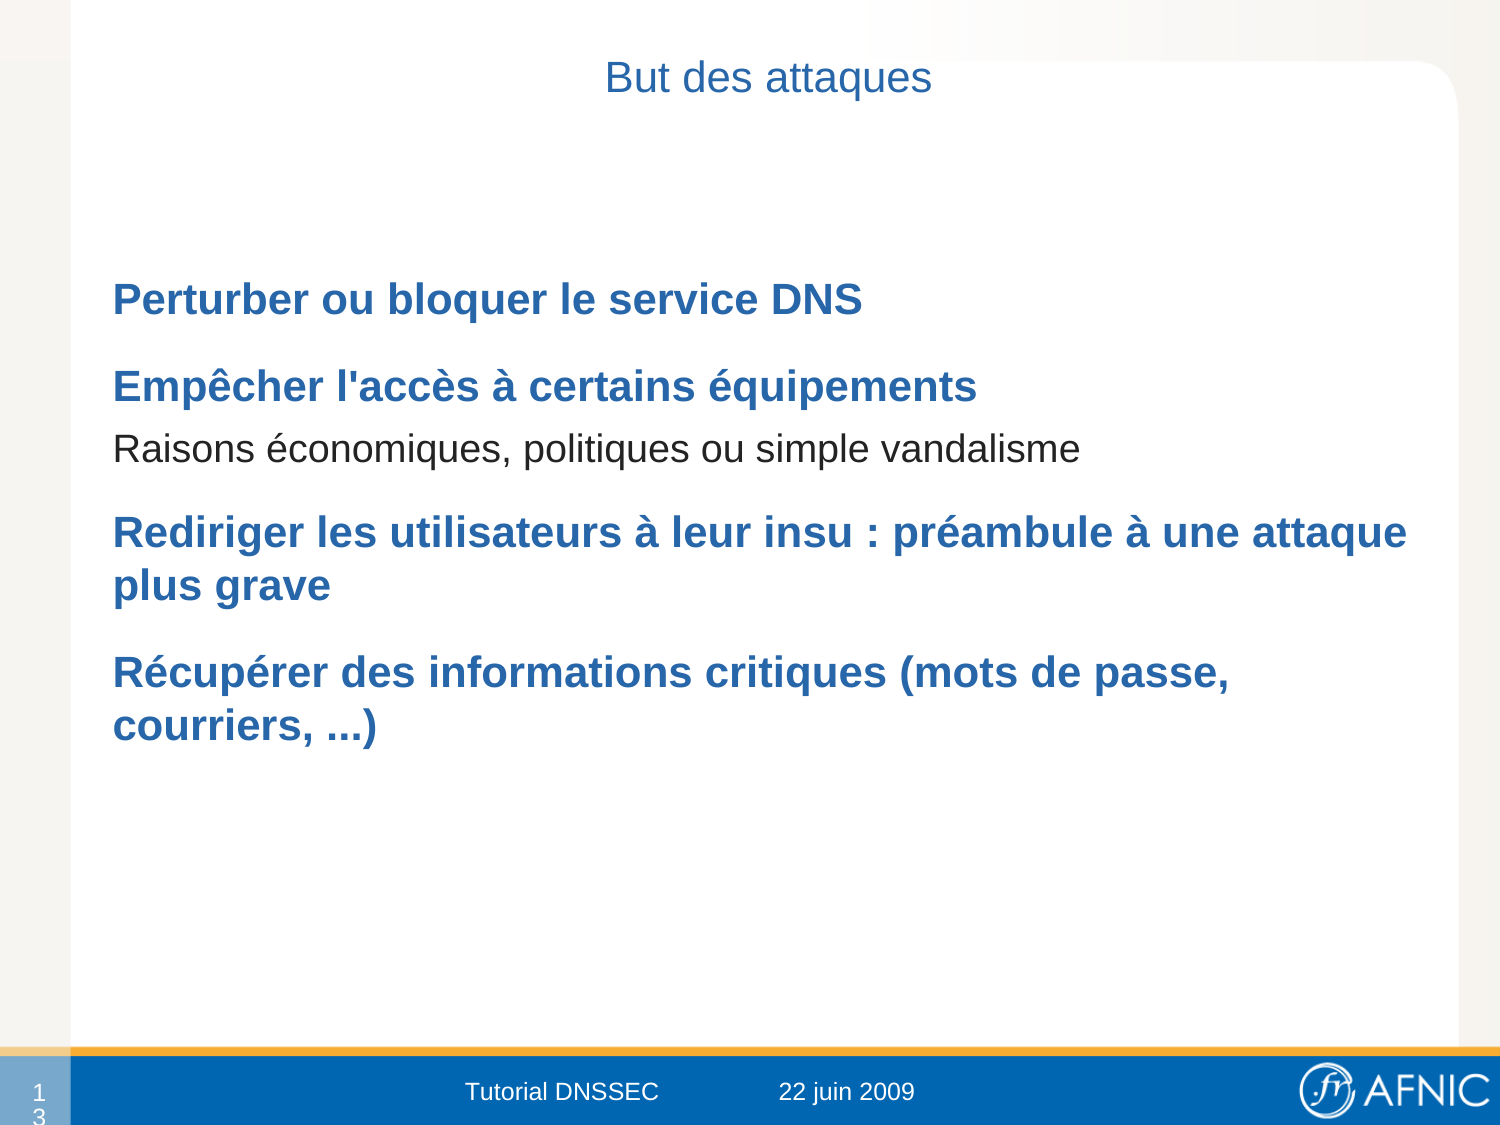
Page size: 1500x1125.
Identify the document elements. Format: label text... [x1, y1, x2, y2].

title But des attaques [112, 12, 1426, 138]
list Perturber ou bloquer le service DNS Empêcher l'accès à certains équipements Raisons économiques, politiques ou simple vandalisme Rediriger les utilisateurs à leur insu : préambule à une attaque plus grave Récupérer des informations critiques (mots de passe, courriers, ...) [112, 266, 1426, 994]
picture [0, 0, 1500, 1125]
